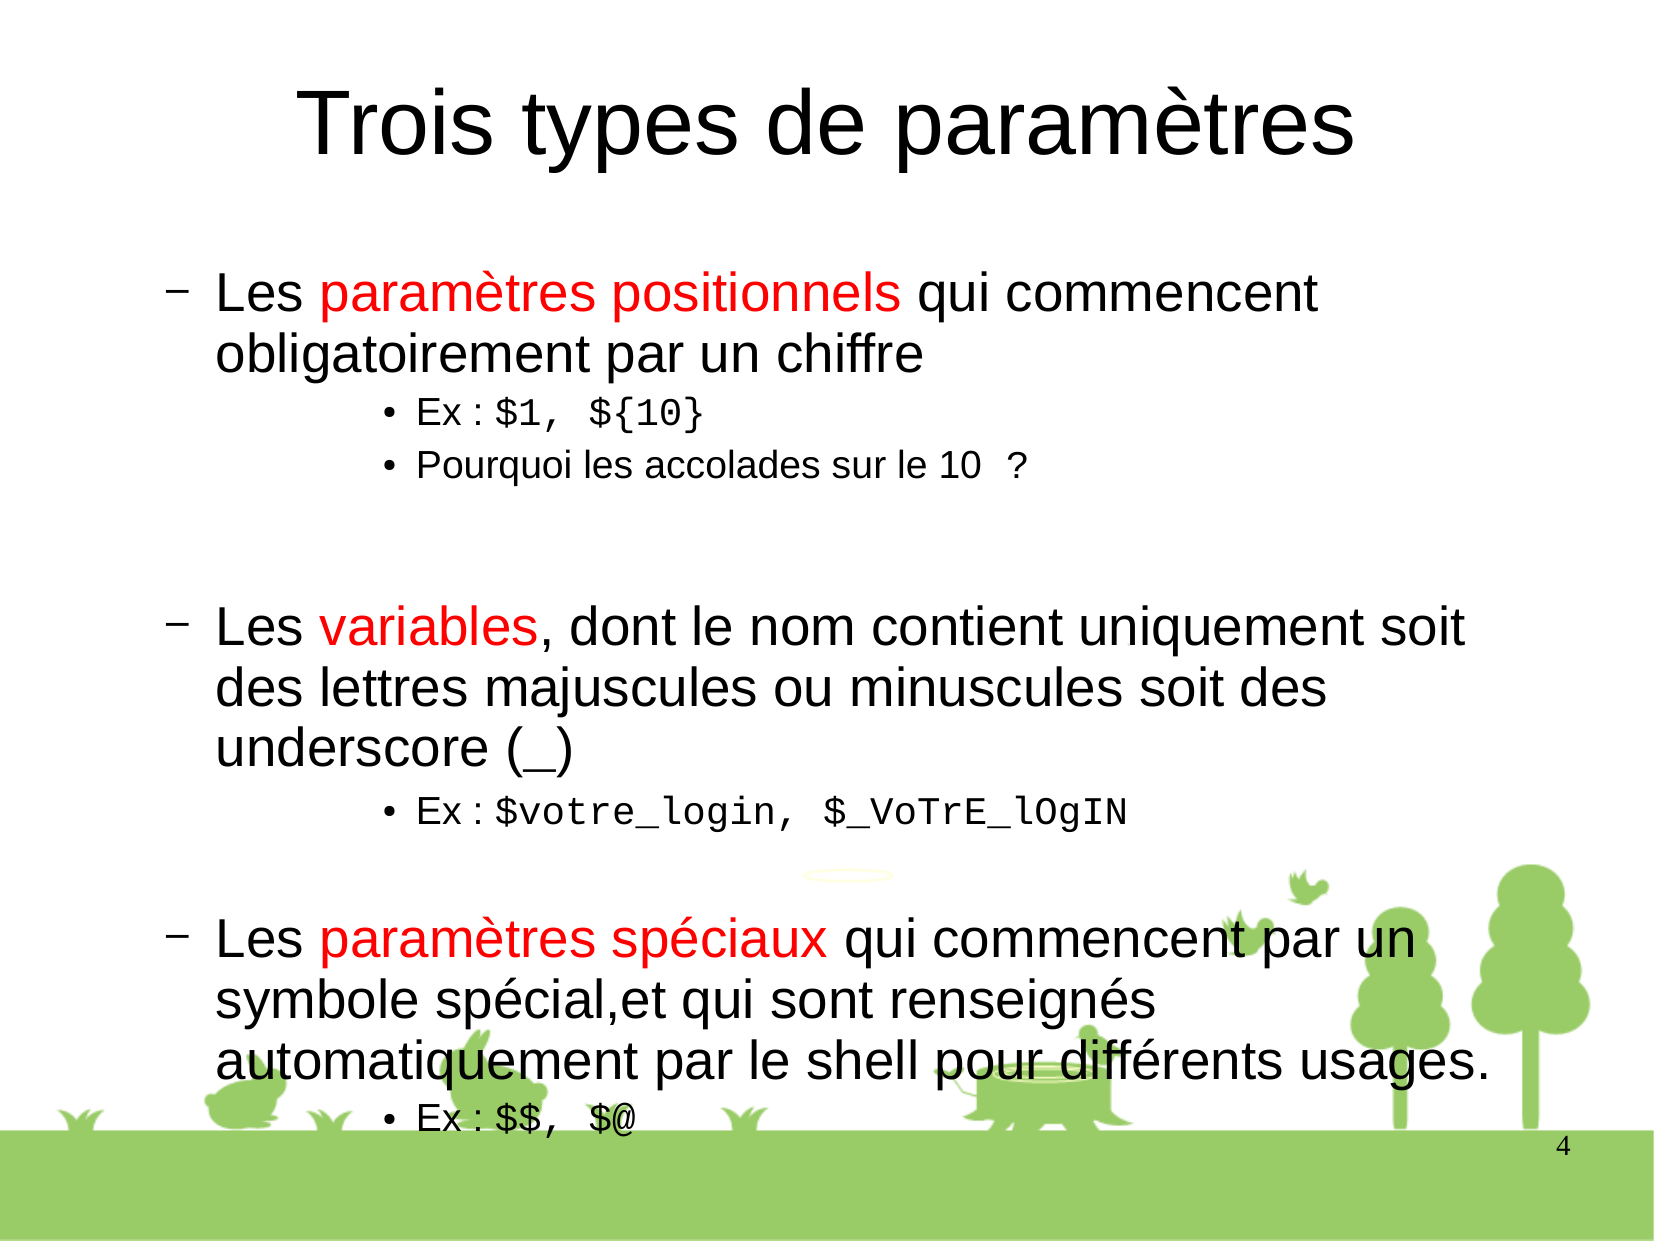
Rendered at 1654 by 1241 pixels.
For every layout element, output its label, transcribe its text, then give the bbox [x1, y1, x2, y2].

picture [0, 0, 1654, 1241]
title Trois types de paramètres [82, 49, 1571, 196]
list Les paramètres positionnels qui commencent obligatoirement par un chiffre Ex : $1, ${10} Pourquoi les accolades sur le 10 ? Les variables, dont le nom contient uniquement soit des lettres majuscules ou minuscules soit des underscore (_) Ex : $votre_login, $_VoTrE_lOgIN Les paramètres spéciaux qui commencent par un symbole spécial,et qui sont renseignés automatiquement par le shell pour différents usages. Ex : $$, $@ [82, 195, 1538, 1158]
